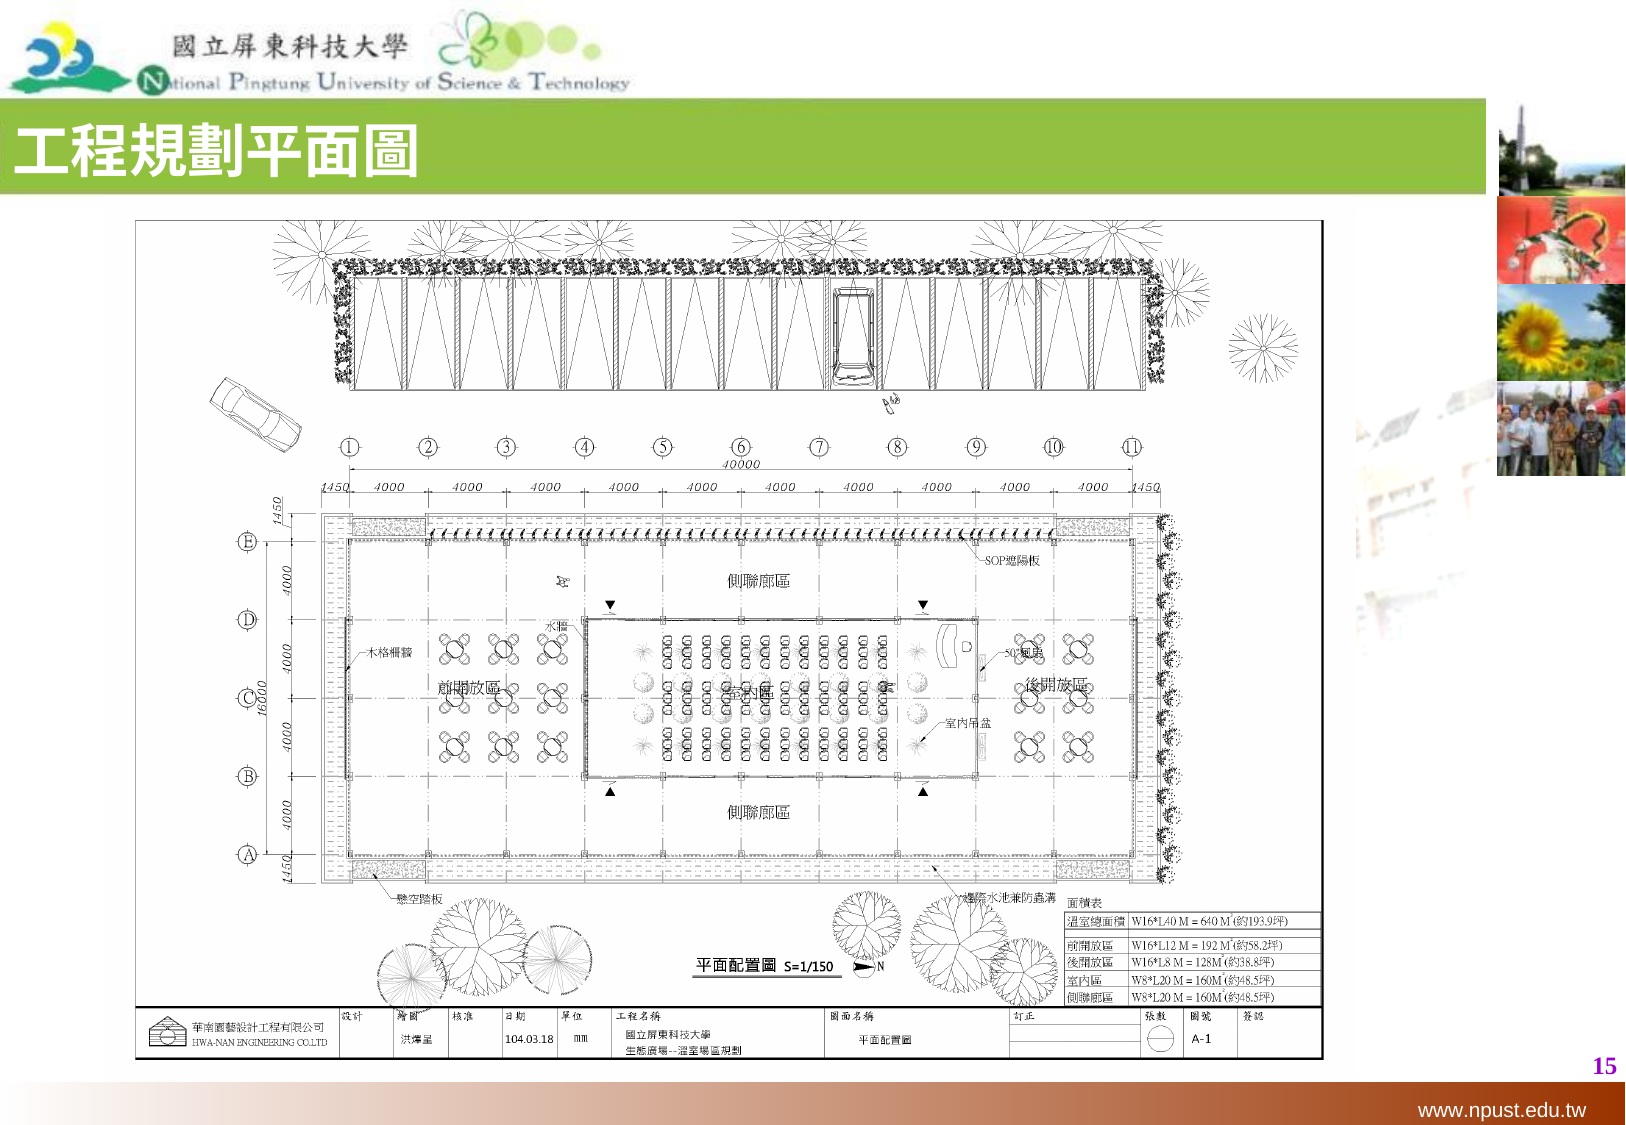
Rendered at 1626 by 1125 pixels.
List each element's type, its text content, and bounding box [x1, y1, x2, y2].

title 工程規劃平面圖 [5, 101, 1503, 197]
picture [0, 0, 1486, 1082]
picture [1497, 101, 1626, 476]
